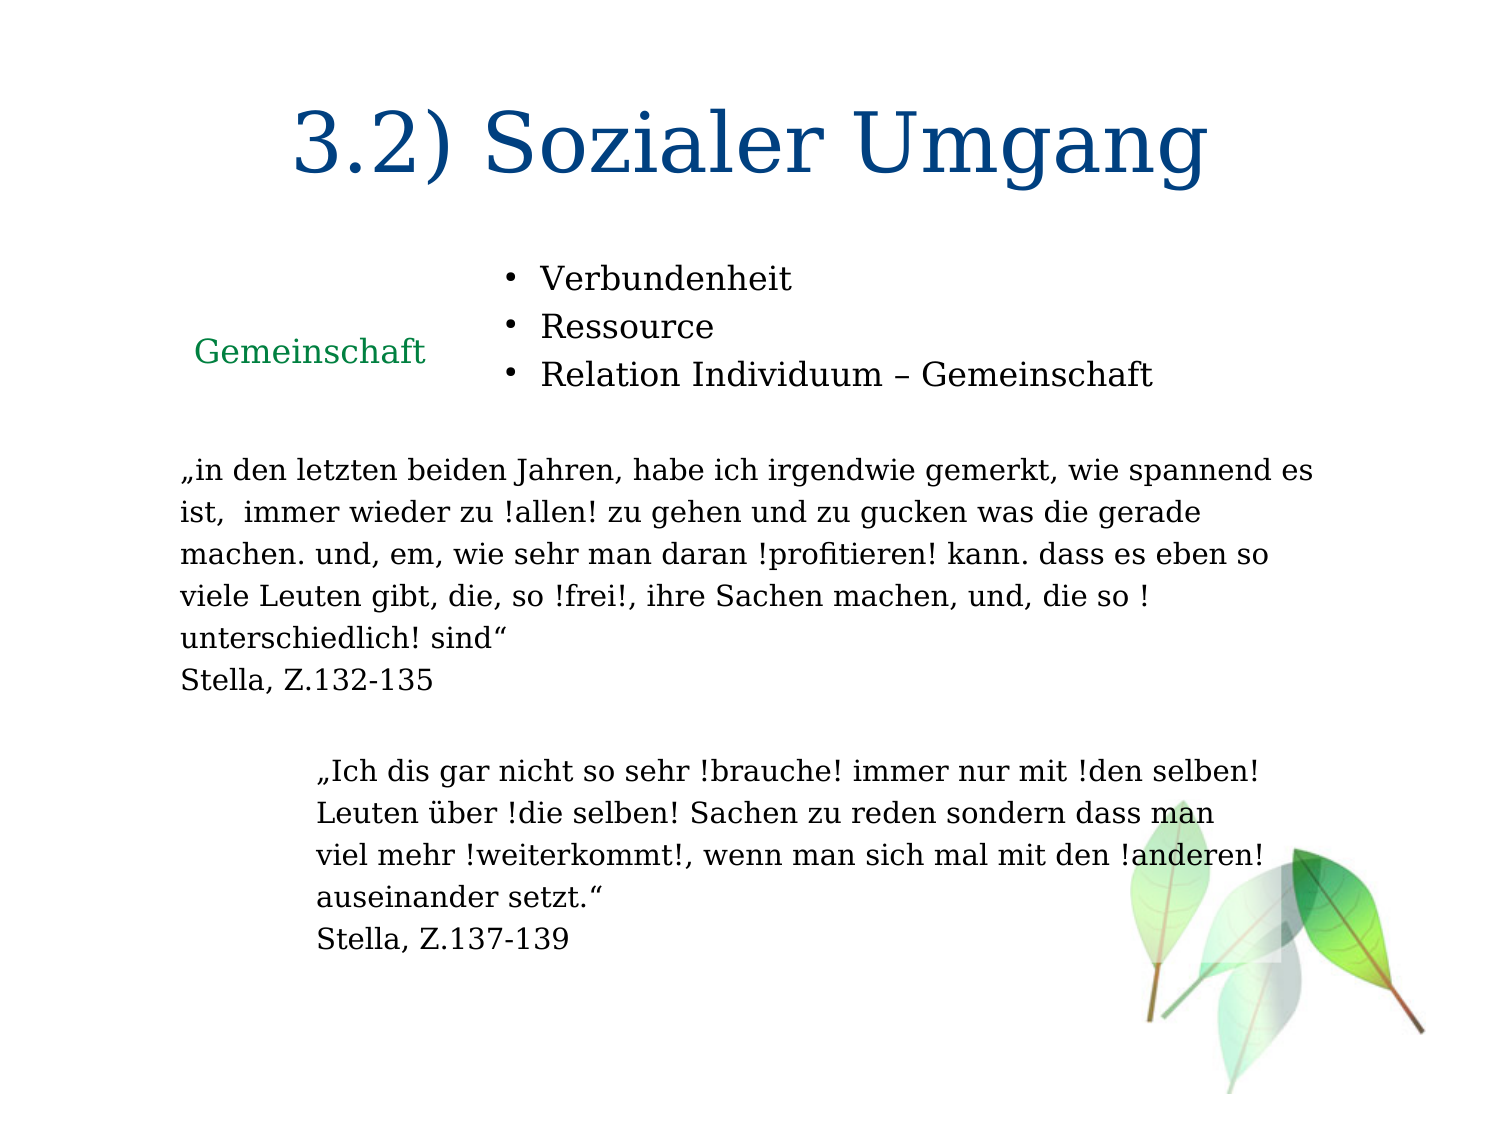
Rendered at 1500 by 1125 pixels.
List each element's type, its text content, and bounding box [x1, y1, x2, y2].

picture [1130, 799, 1426, 1094]
text_box „in den letzten beiden Jahren, habe ich irgendwie gemerkt, wie spannend es ist, immer wieder zu !allen! zu gehen und zu gucken was die gerade machen. und, em, wie sehr man daran !profitieren! kann. dass es eben so viele Leuten gibt, die, so !frei!, ihre Sachen machen, und, die so !unterschiedlich! sind“ Stella, Z.132-135 [165, 437, 1335, 697]
text_box Verbundenheit Ressource Relation Individuum – Gemeinschaft [454, 242, 1341, 393]
text_box Gemeinschaft [135, 315, 485, 370]
text_box „Ich dis gar nicht so sehr !brauche! immer nur mit !den selben! Leuten über !die selben! Sachen zu reden sondern dass man viel mehr !weiterkommt!, wenn man sich mal mit den !anderen! auseinander setzt.“ Stella, Z.137-139 [301, 738, 1282, 956]
title 3.2) Sozialer Umgang [75, 45, 1426, 233]
